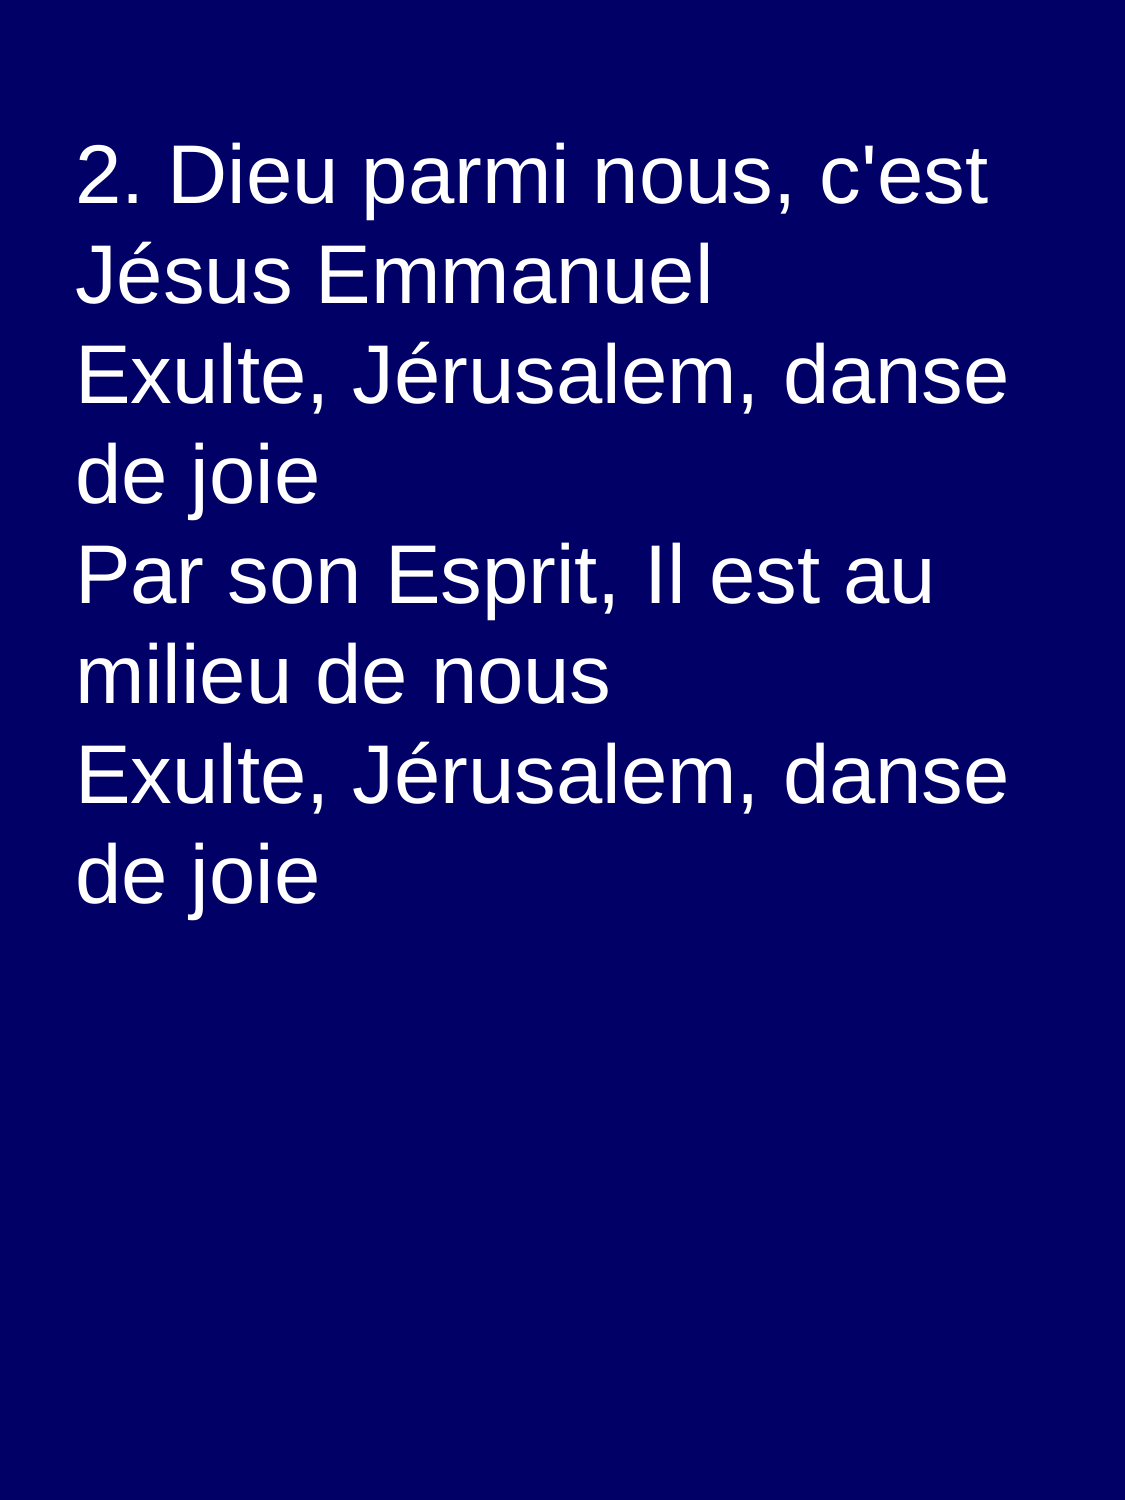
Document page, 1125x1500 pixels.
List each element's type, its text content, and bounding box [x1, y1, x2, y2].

text_box 2. Dieu parmi nous, c'est Jésus Emmanuel Exulte, Jérusalem, danse de joie Par son Esprit, Il est au milieu de nous Exulte, Jérusalem, danse de joie [60, 112, 1065, 928]
